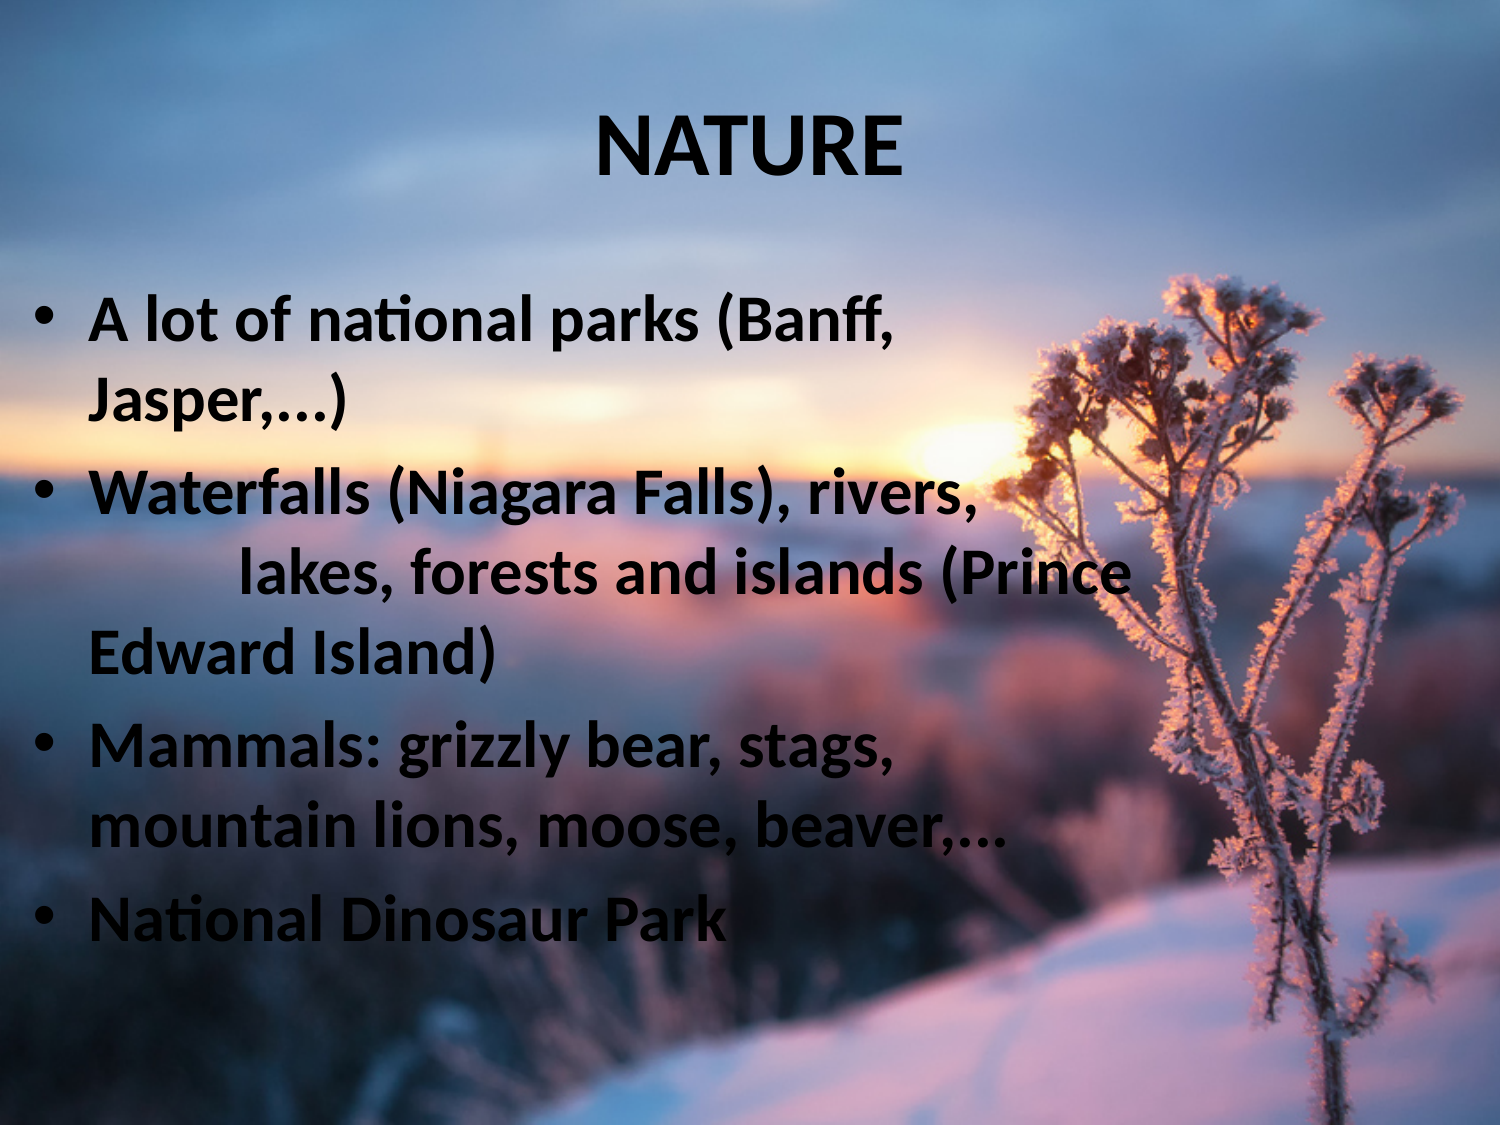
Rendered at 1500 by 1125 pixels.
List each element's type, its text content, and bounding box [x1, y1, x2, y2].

list A lot of national parks (Banff, Jasper,...) Waterfalls (Niagara Falls), rivers, lakes, forests and islands (Prince Edward Island) Mammals: grizzly bear, stags, mountain lions, moose, beaver,... National Dinosaur Park [17, 267, 1166, 1010]
picture [0, 0, 1500, 1125]
title NATURE [75, 45, 1425, 233]
